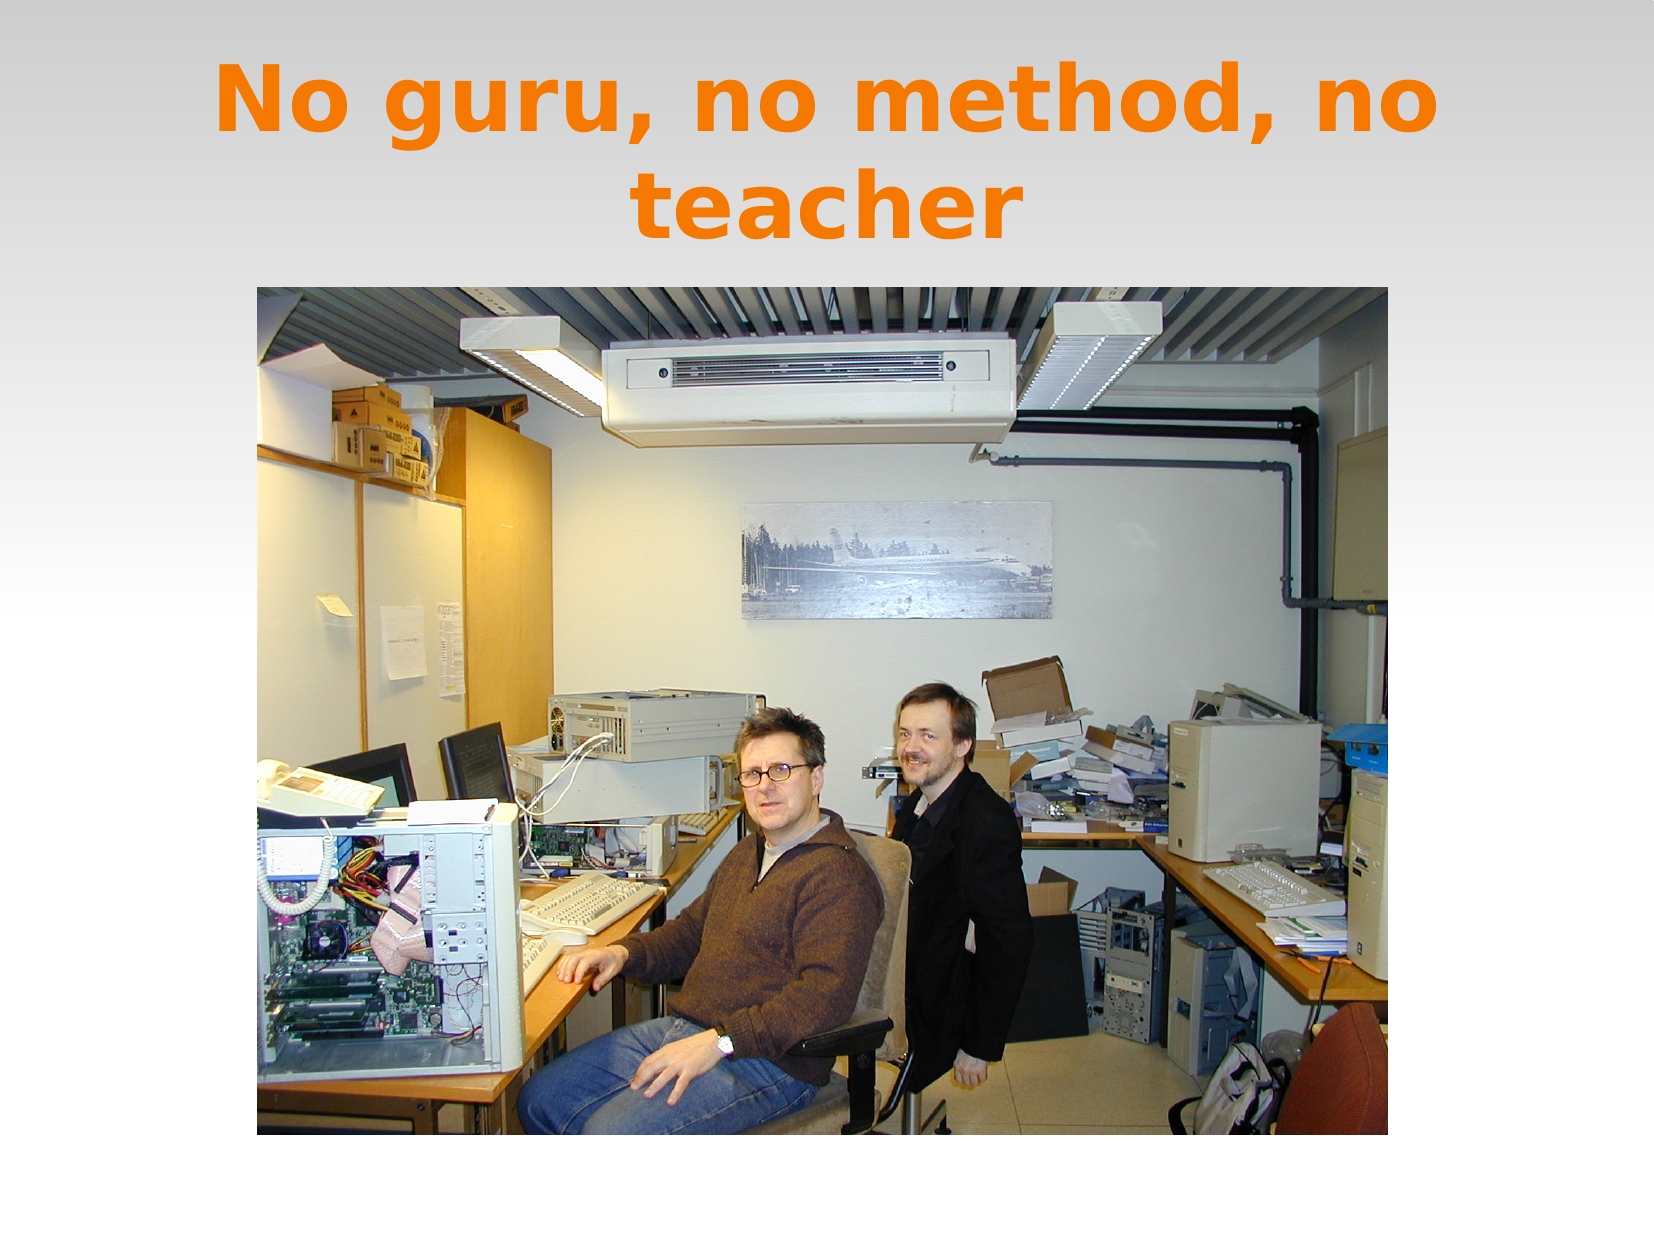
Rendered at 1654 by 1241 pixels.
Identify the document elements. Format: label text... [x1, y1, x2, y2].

picture [257, 287, 1388, 1135]
title No guru, no method, no teacher [82, 45, 1571, 261]
